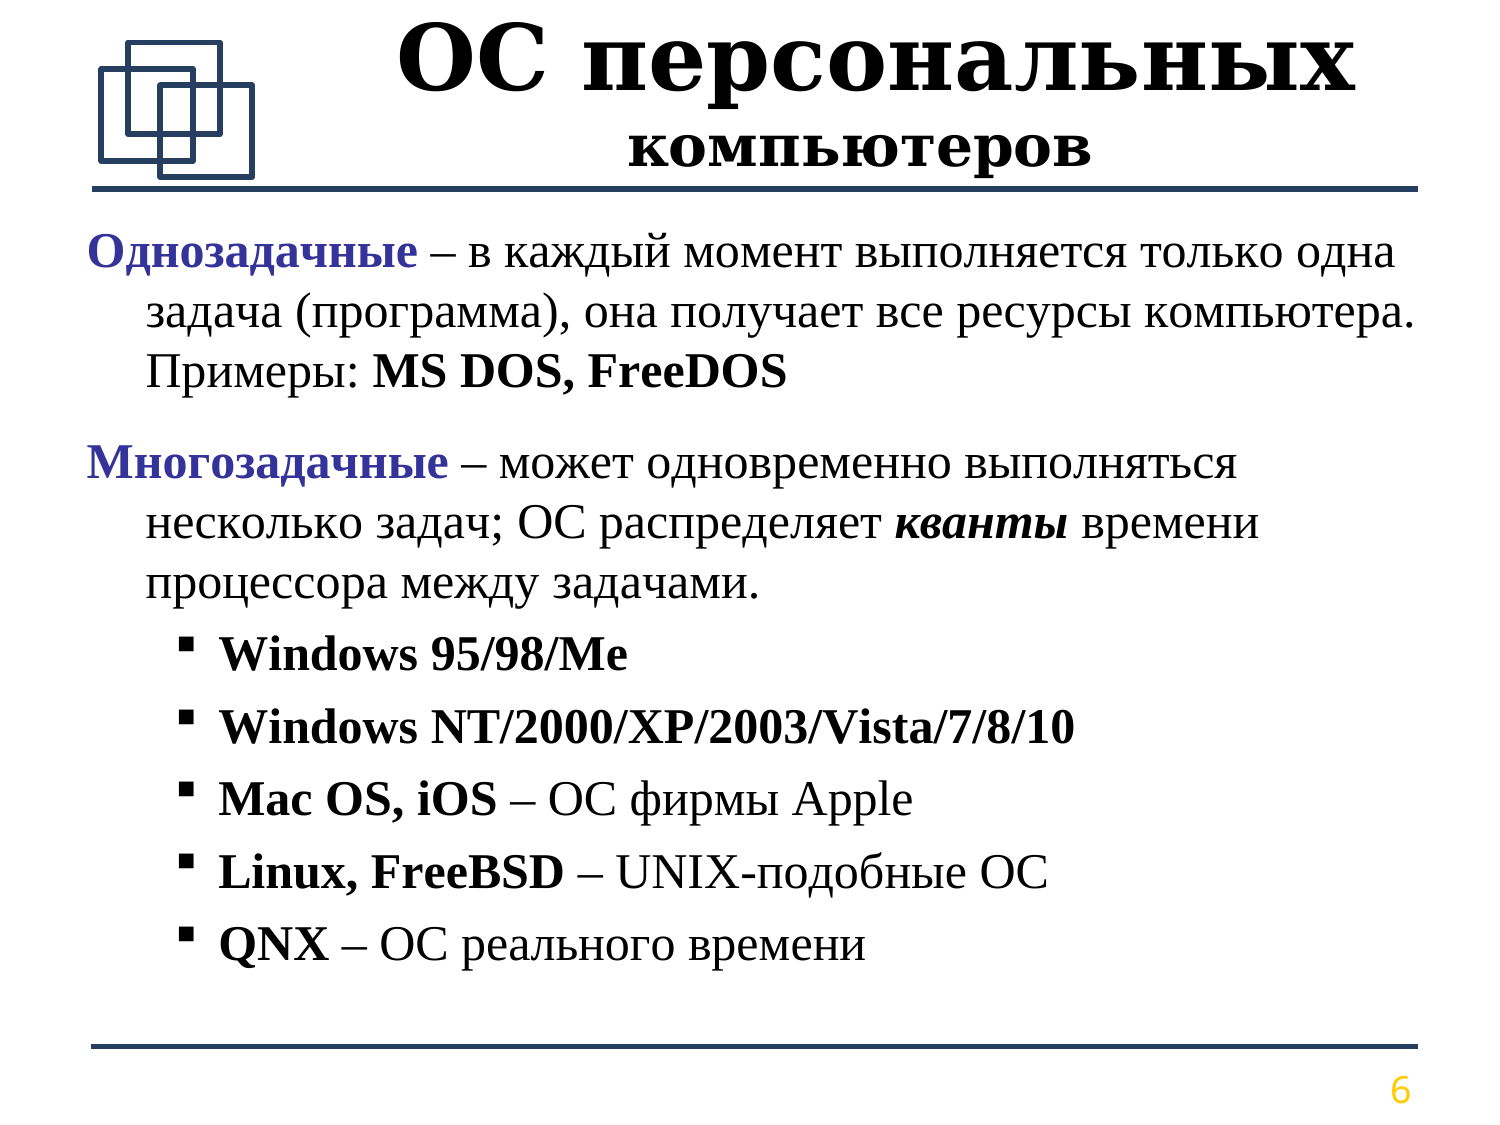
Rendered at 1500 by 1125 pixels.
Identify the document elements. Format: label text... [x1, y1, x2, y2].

title ОС персональных компьютеров [295, 0, 1426, 186]
text_box Однозадачные – в каждый момент выполняется только одна задача (программа), она получает все ресурсы компьютера. Примеры: MS DOS, FreeDOS Многозадачные – может одновременно выполняться несколько задач; ОС распределяет кванты времени процессора между задачами. Windows 95/98/Me Windows NT/2000/XP/2003/Vista/7/8/10 Mac OS, iOS – ОС фирмы Apple Linux, FreeBSD – UNIX-подобные ОС QNX – ОС реального времени [71, 209, 1448, 979]
